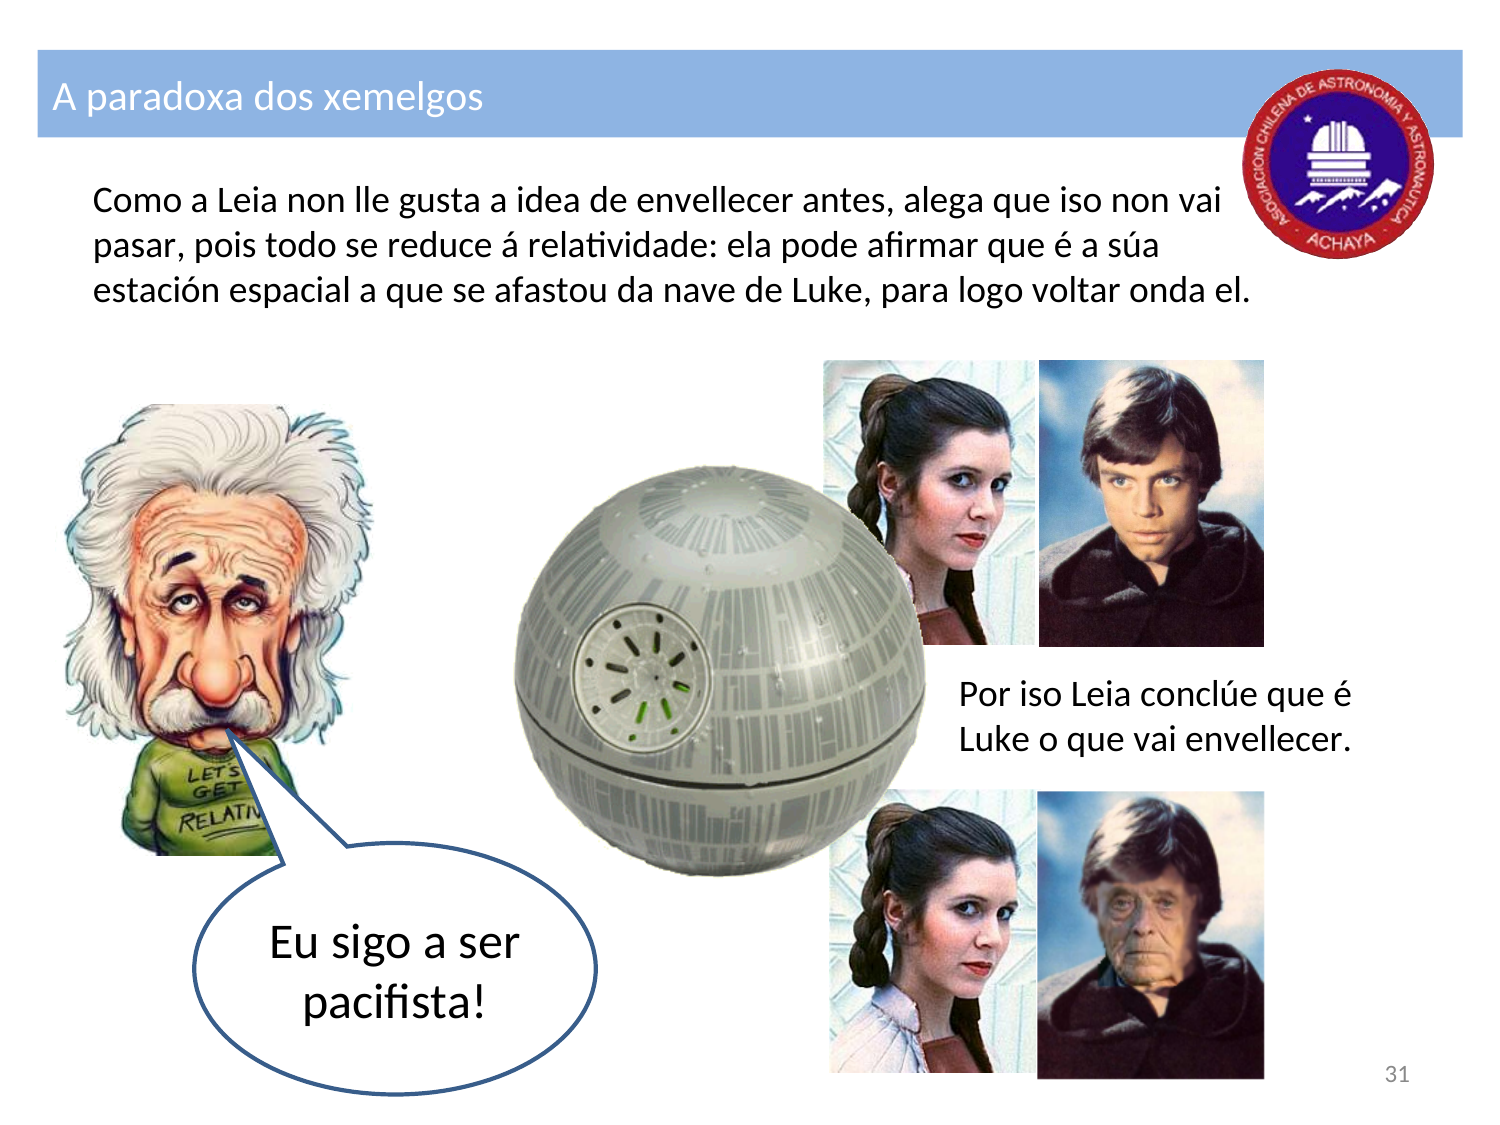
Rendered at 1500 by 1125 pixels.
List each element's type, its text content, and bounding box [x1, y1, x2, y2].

text_box A paradoxa dos xemelgos [37, 49, 1463, 138]
picture [55, 404, 396, 856]
picture [508, 360, 1266, 1082]
text_box Como a Leia non lle gusta a idea de envellecer antes, alega que iso non vai pasar, pois todo se reduce á relatividade: ela pode afirmar que é a súa estación espacial a que se afastou da nave de Luke, para logo voltar onda el. [78, 166, 1277, 318]
text_box Por iso Leia conclúe que é Luke o que vai envellecer. [944, 661, 1418, 767]
text_box <número> [1074, 1042, 1426, 1103]
text_box Eu sigo a ser pacifista! [194, 729, 596, 1095]
picture [1240, 67, 1436, 260]
picture [1039, 360, 1264, 647]
